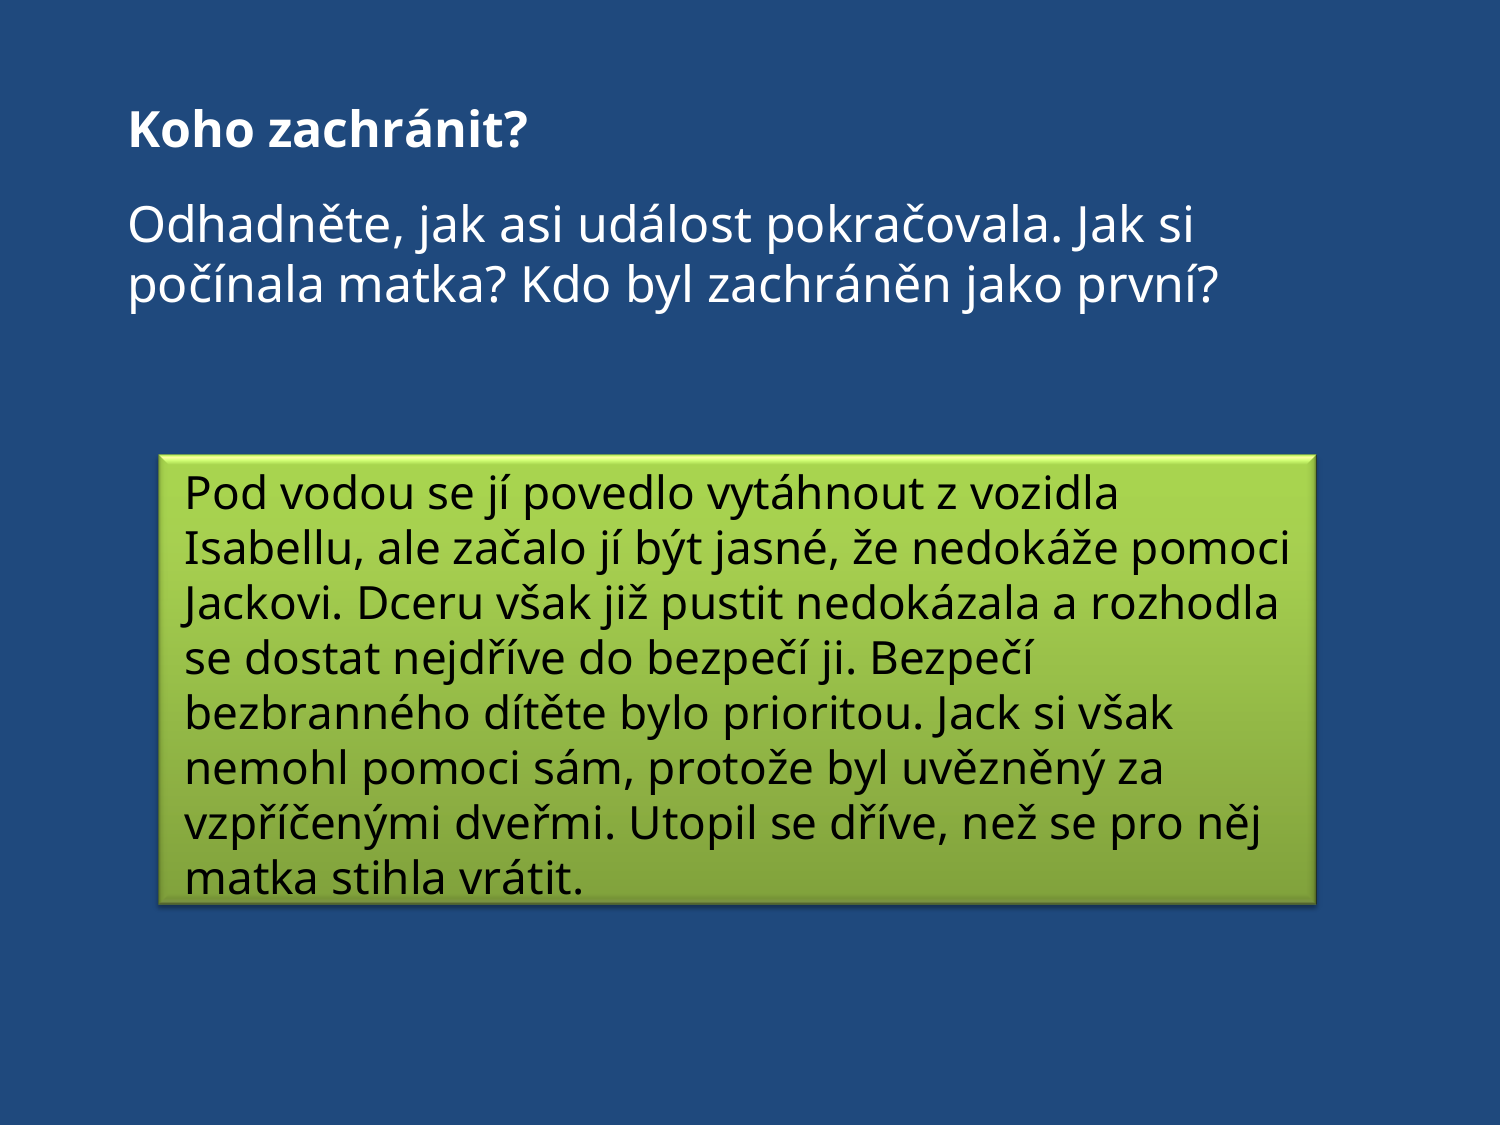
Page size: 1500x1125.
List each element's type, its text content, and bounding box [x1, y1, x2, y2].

picture [144, 442, 1342, 917]
text_box Pod vodou se jí povedlo vytáhnout z vozidla Isabellu, ale začalo jí být jasné, že nedokáže pomoci Jackovi. Dceru však již pustit nedokázala a rozhodla se dostat nejdříve do bezpečí ji. Bezpečí bezbranného dítěte bylo prioritou. Jack si však nemohl pomoci sám, protože byl uvězněný za vzpříčenými dveřmi. Utopil se dříve, než se pro něj matka stihla vrátit. [159, 456, 1317, 906]
title Koho zachránit? Odhadněte, jak asi událost pokračovala. Jak si počínala matka? Kdo byl zachráněn jako první? [112, 89, 1412, 610]
